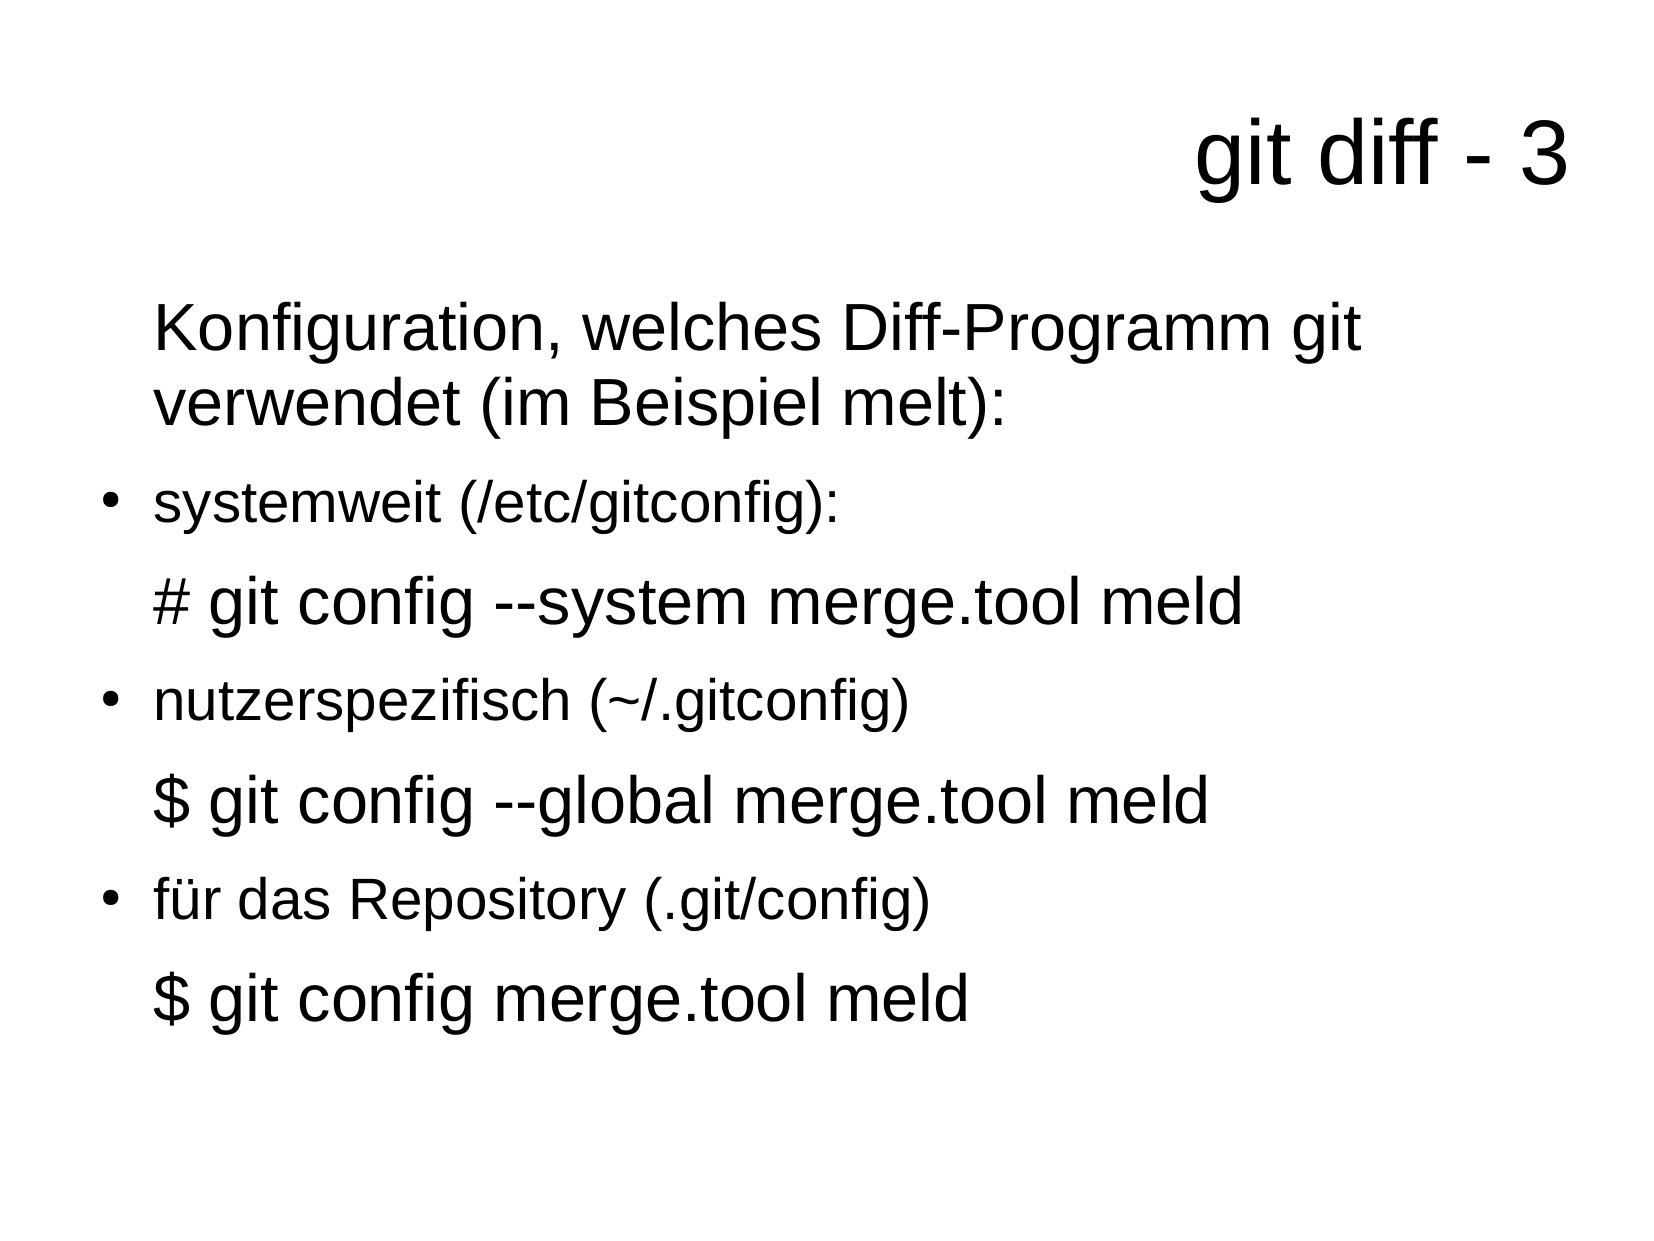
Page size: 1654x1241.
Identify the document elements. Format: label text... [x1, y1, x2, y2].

list Konfiguration, welches Diff-Programm git verwendet (im Beispiel melt): systemweit (/etc/gitconfig): # git config --system merge.tool meld nutzerspezifisch (~/.gitconfig) $ git config --global merge.tool meld für das Repository (.git/config) $ git config merge.tool meld [82, 290, 1571, 1109]
title git diff - 3 [82, 49, 1571, 257]
